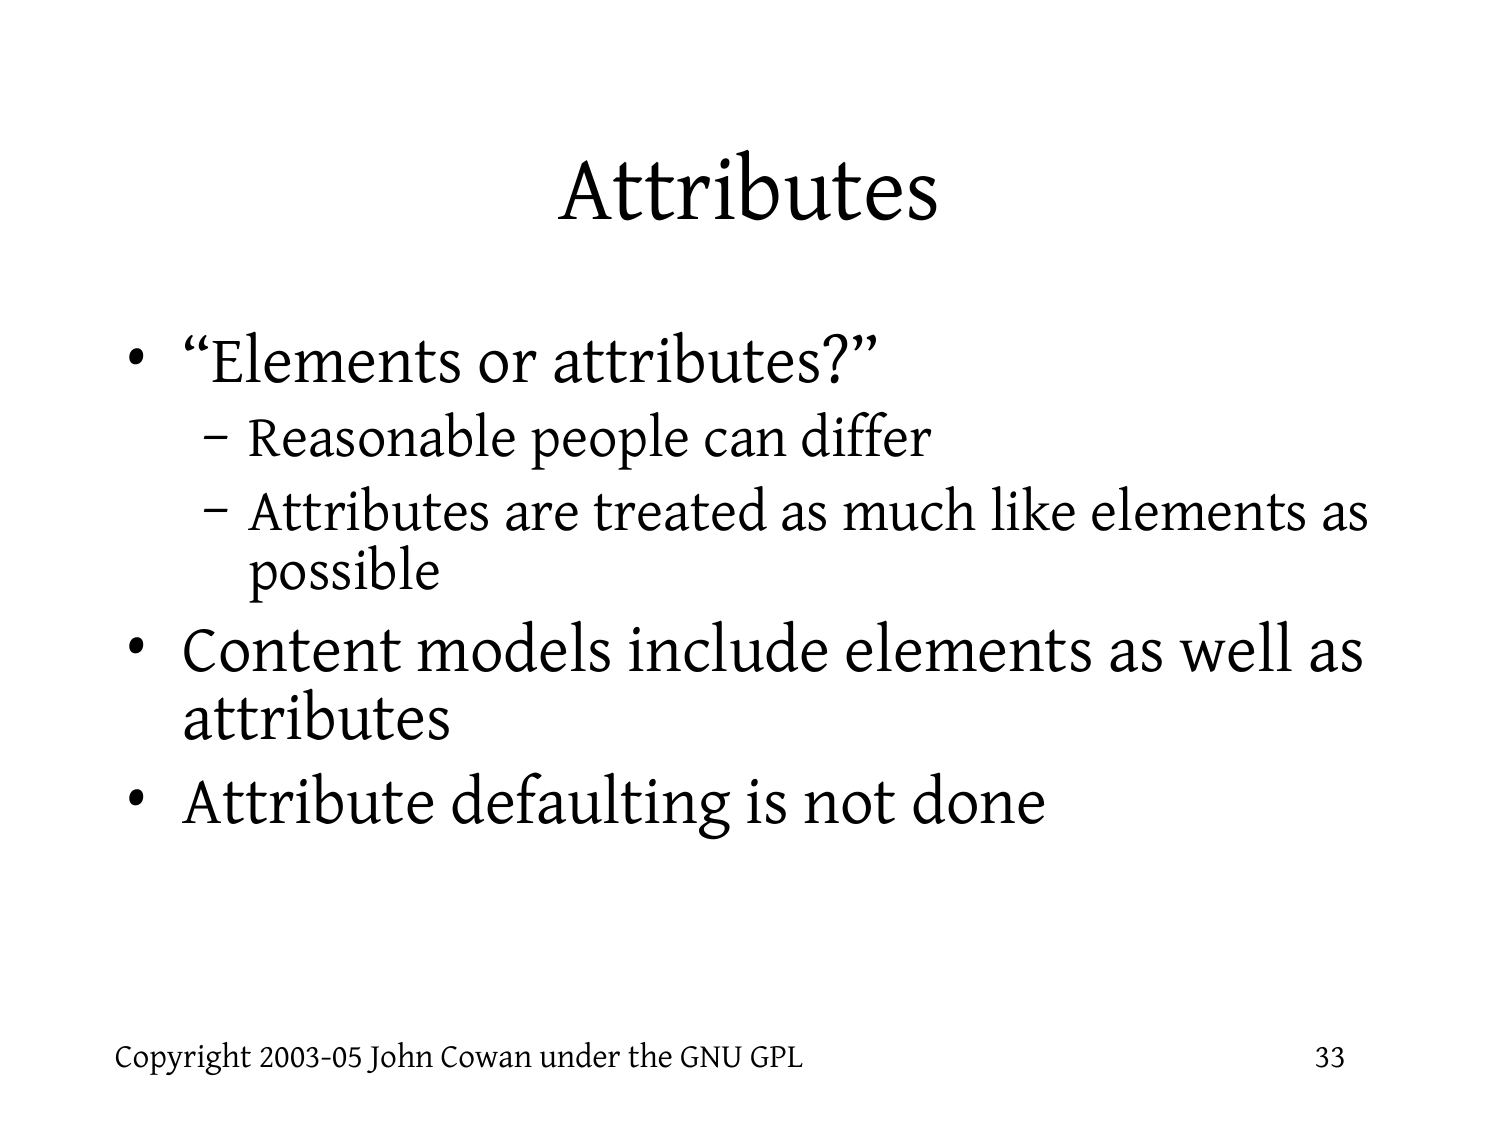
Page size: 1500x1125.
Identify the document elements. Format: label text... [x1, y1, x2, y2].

title Attributes [112, 99, 1388, 288]
list “Elements or attributes?” Reasonable people can differ Attributes are treated as much like elements as possible Content models include elements as well as attributes Attribute defaulting is not done [112, 324, 1388, 1000]
